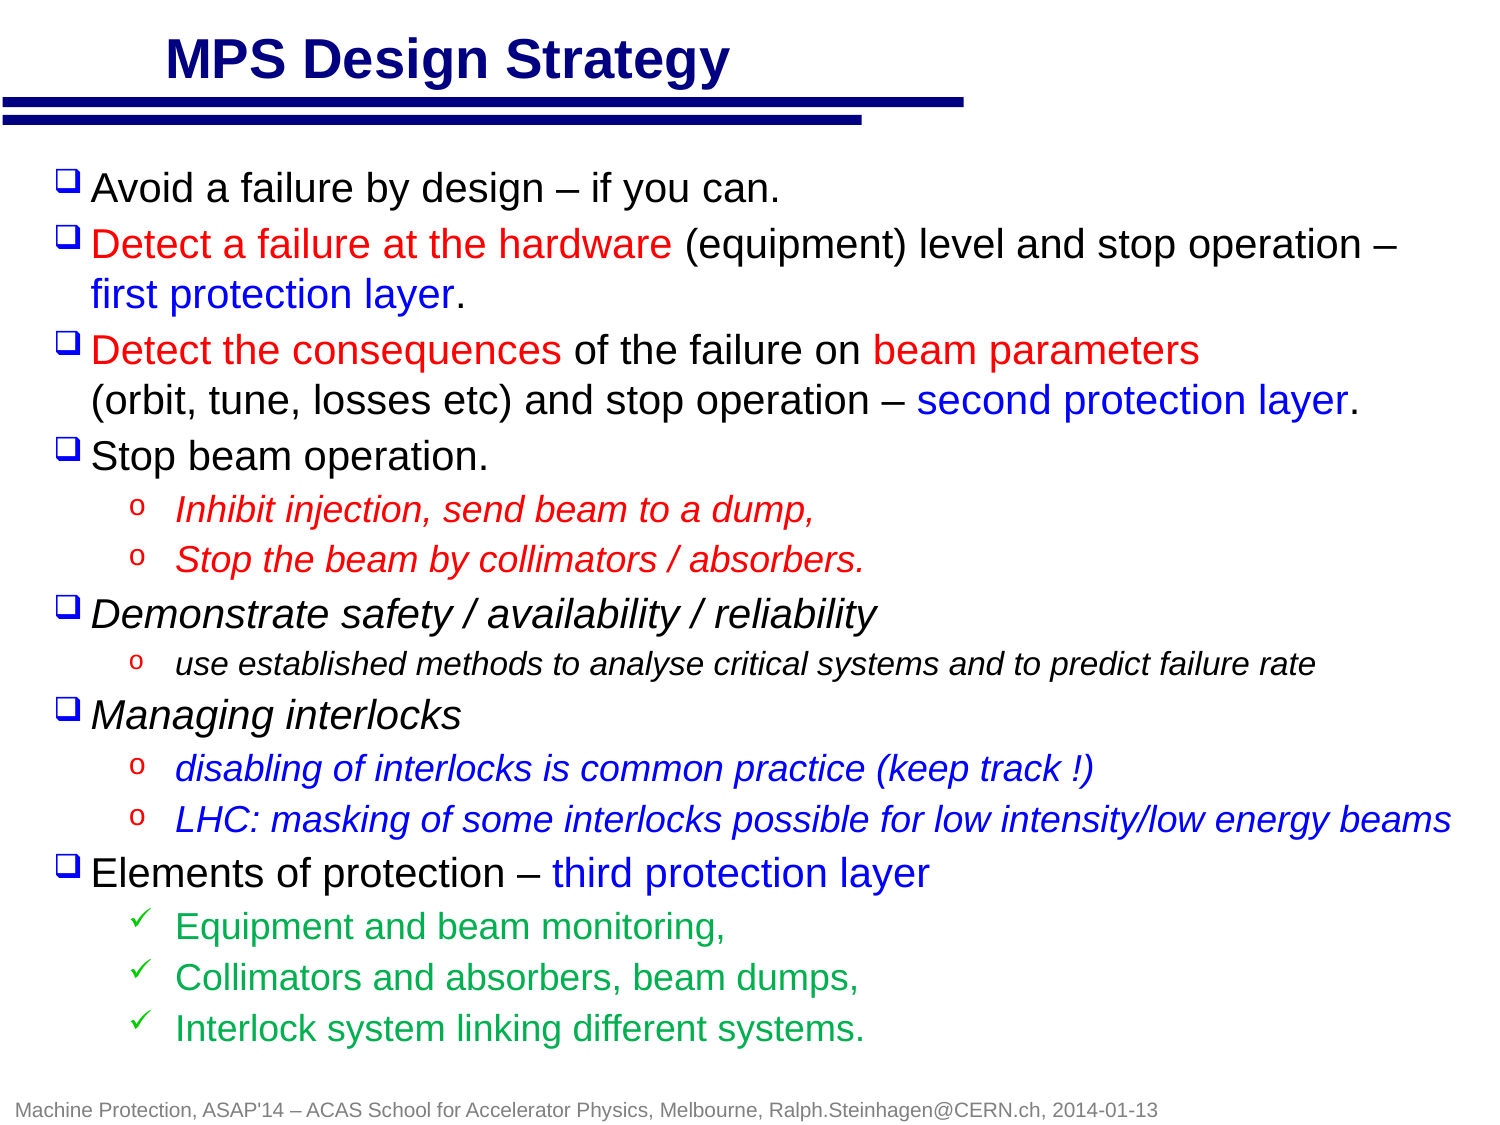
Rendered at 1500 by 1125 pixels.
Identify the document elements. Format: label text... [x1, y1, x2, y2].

text_box Avoid a failure by design – if you can. Detect a failure at the hardware (equipment) level and stop operation – first protection layer. Detect the consequences of the failure on beam parameters (orbit, tune, losses etc) and stop operation – second protection layer. Stop beam operation. Inhibit injection, send beam to a dump, Stop the beam by collimators / absorbers. Demonstrate safety / availability / reliability use established methods to analyse critical systems and to predict failure rate Managing interlocks disabling of interlocks is common practice (keep track !) LHC: masking of some interlocks possible for low intensity/low energy beams Elements of protection – third protection layer Equipment and beam monitoring, Collimators and absorbers, beam dumps, Interlock system linking different systems. [38, 153, 1470, 1057]
title MPS Design Strategy [149, 0, 1200, 113]
